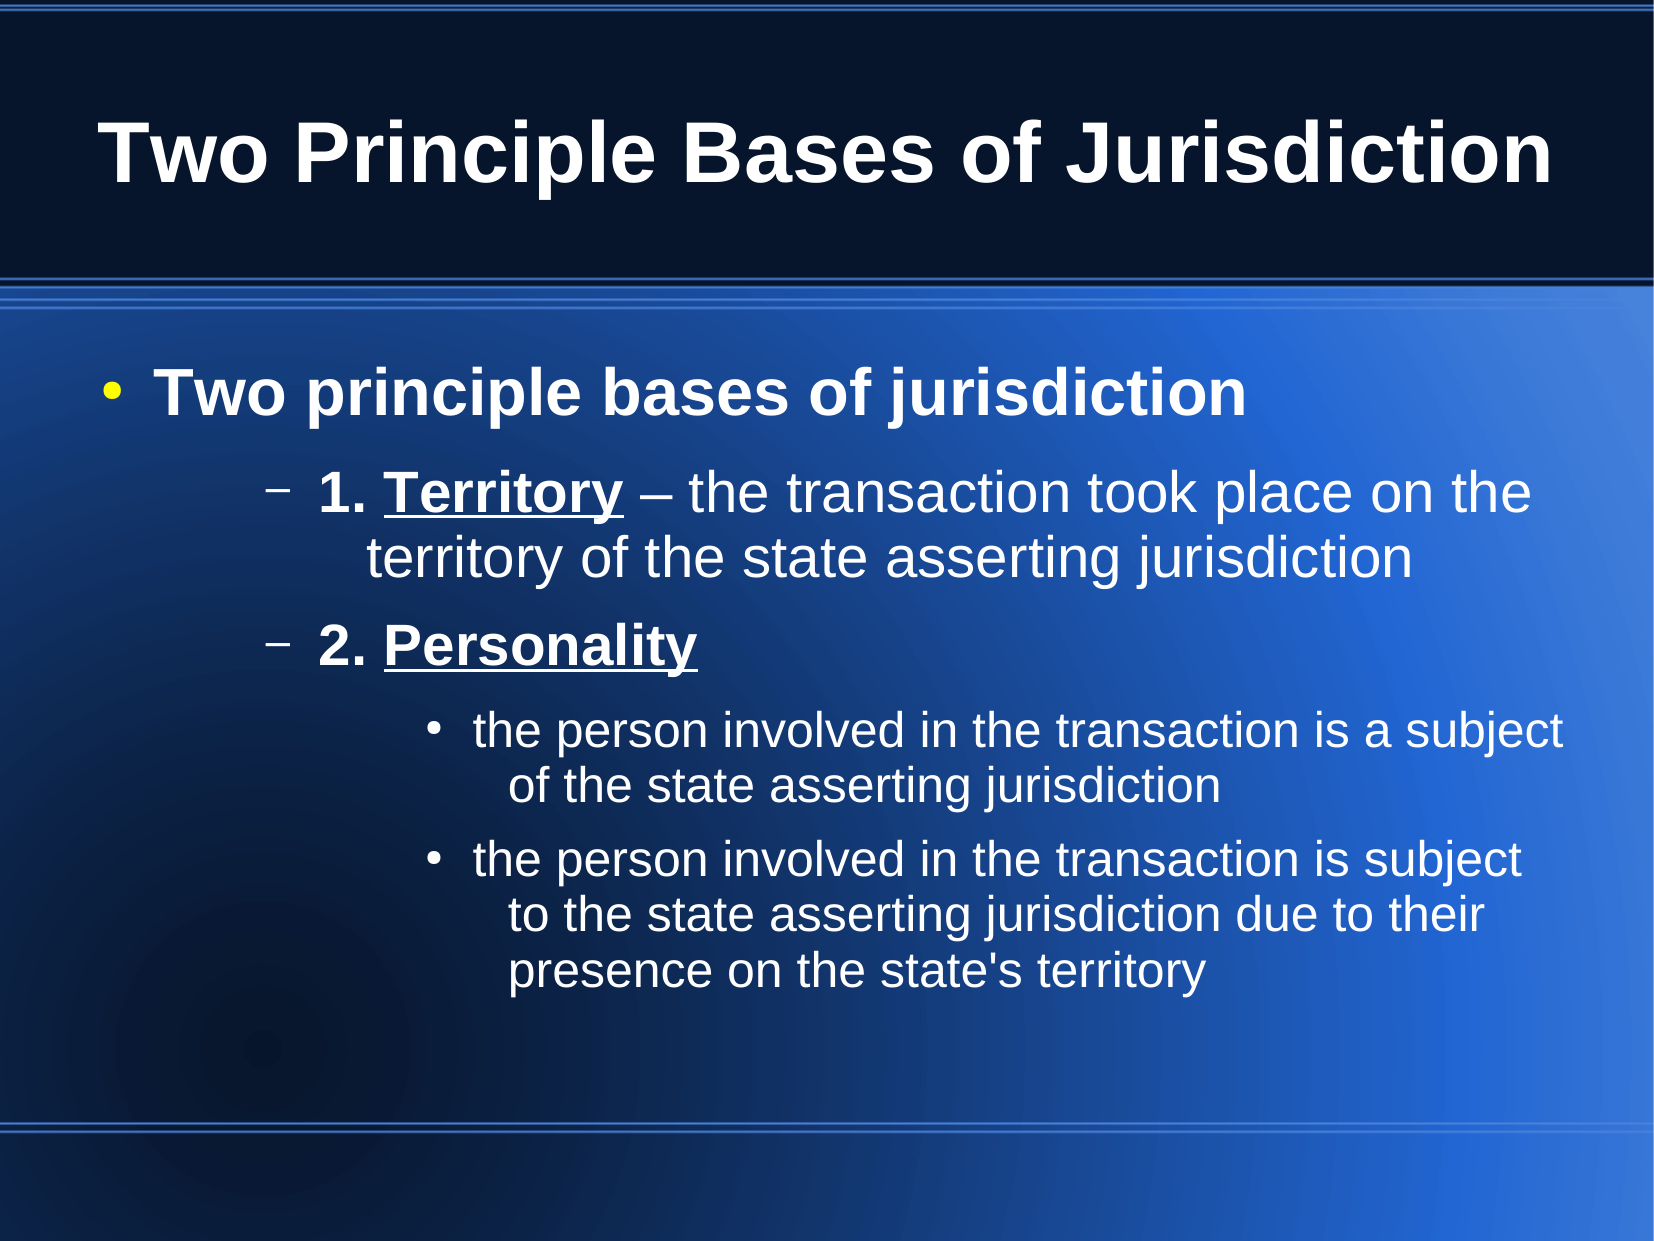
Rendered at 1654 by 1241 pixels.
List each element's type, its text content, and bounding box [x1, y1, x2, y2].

list Two principle bases of jurisdiction 1. Territory – the transaction took place on the territory of the state asserting jurisdiction 2. Personality the person involved in the transaction is a subject of the state asserting jurisdiction the person involved in the transaction is subject to the state asserting jurisdiction due to their presence on the state's territory [82, 355, 1571, 1058]
title Two Principle Bases of Jurisdiction [82, 49, 1571, 257]
picture [0, 0, 1654, 1241]
